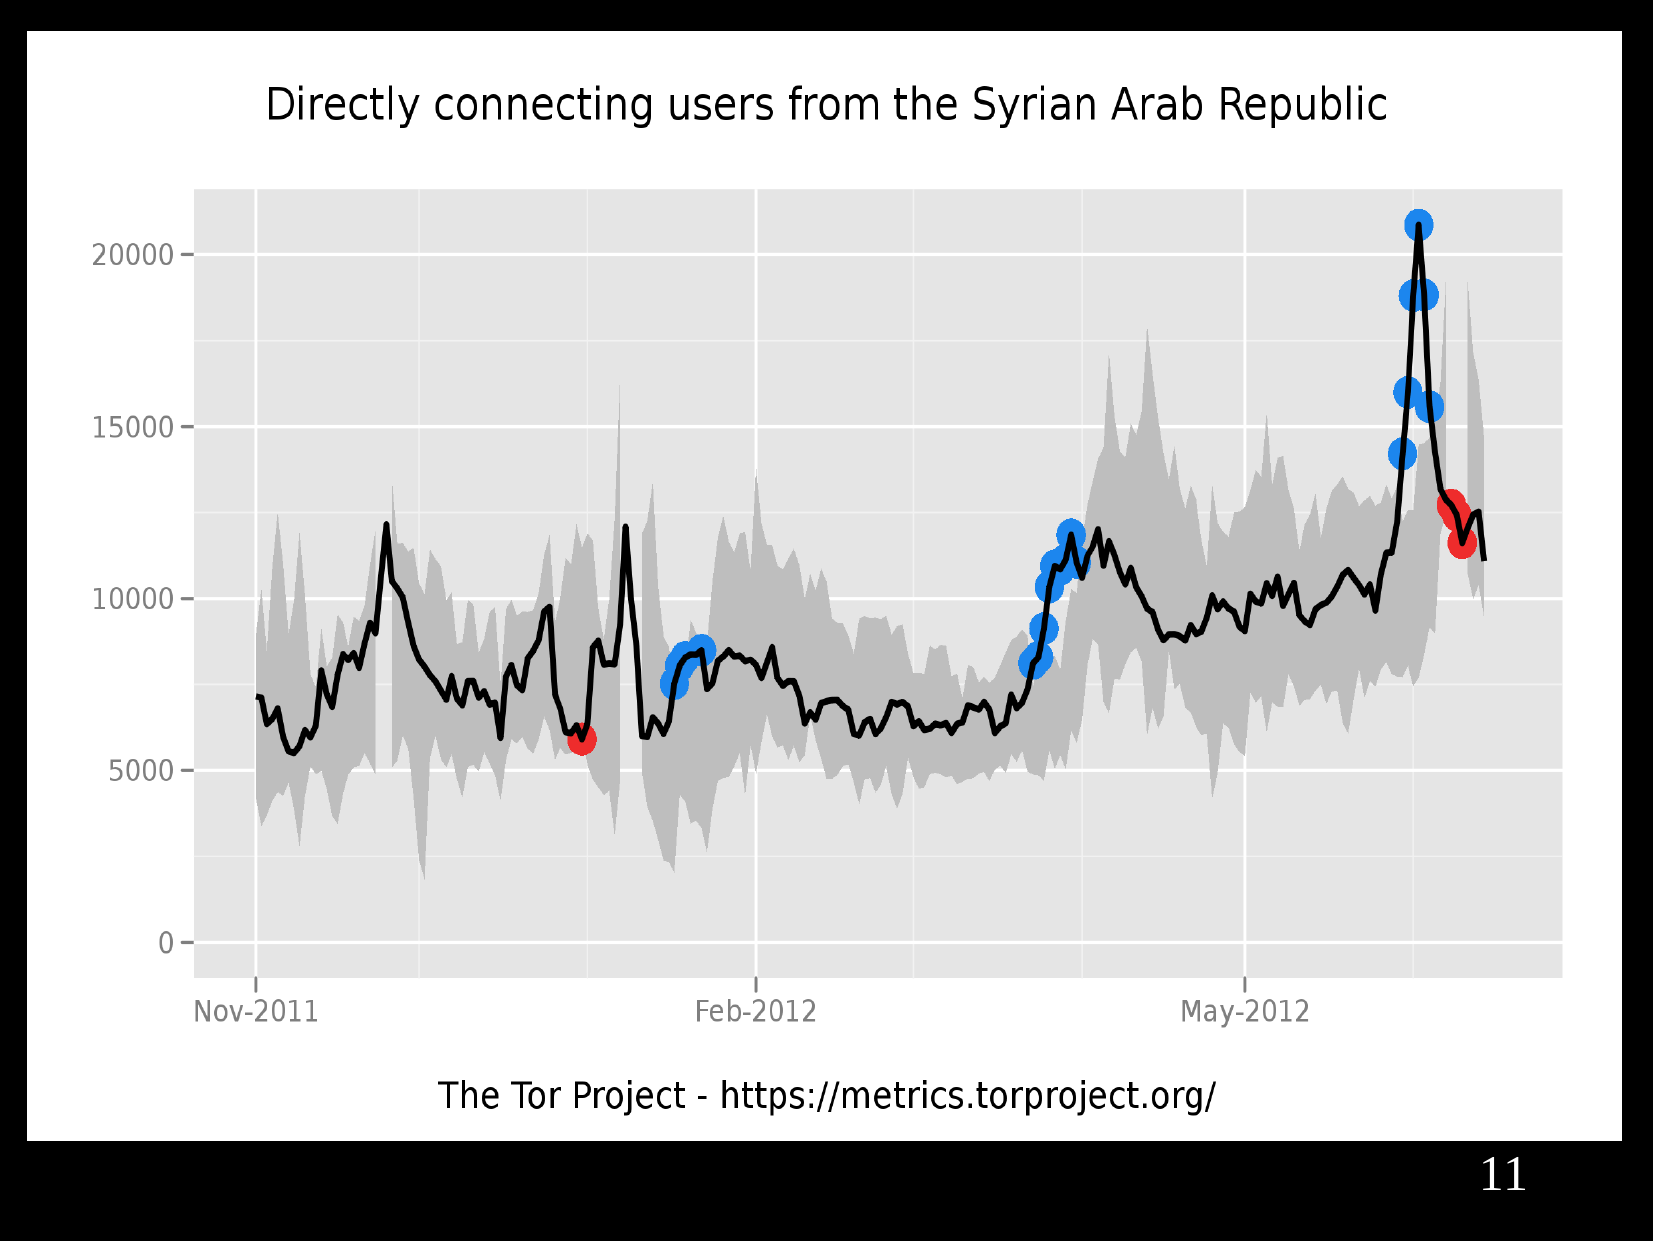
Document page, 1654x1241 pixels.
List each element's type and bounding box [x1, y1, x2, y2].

picture [27, 31, 1622, 1141]
